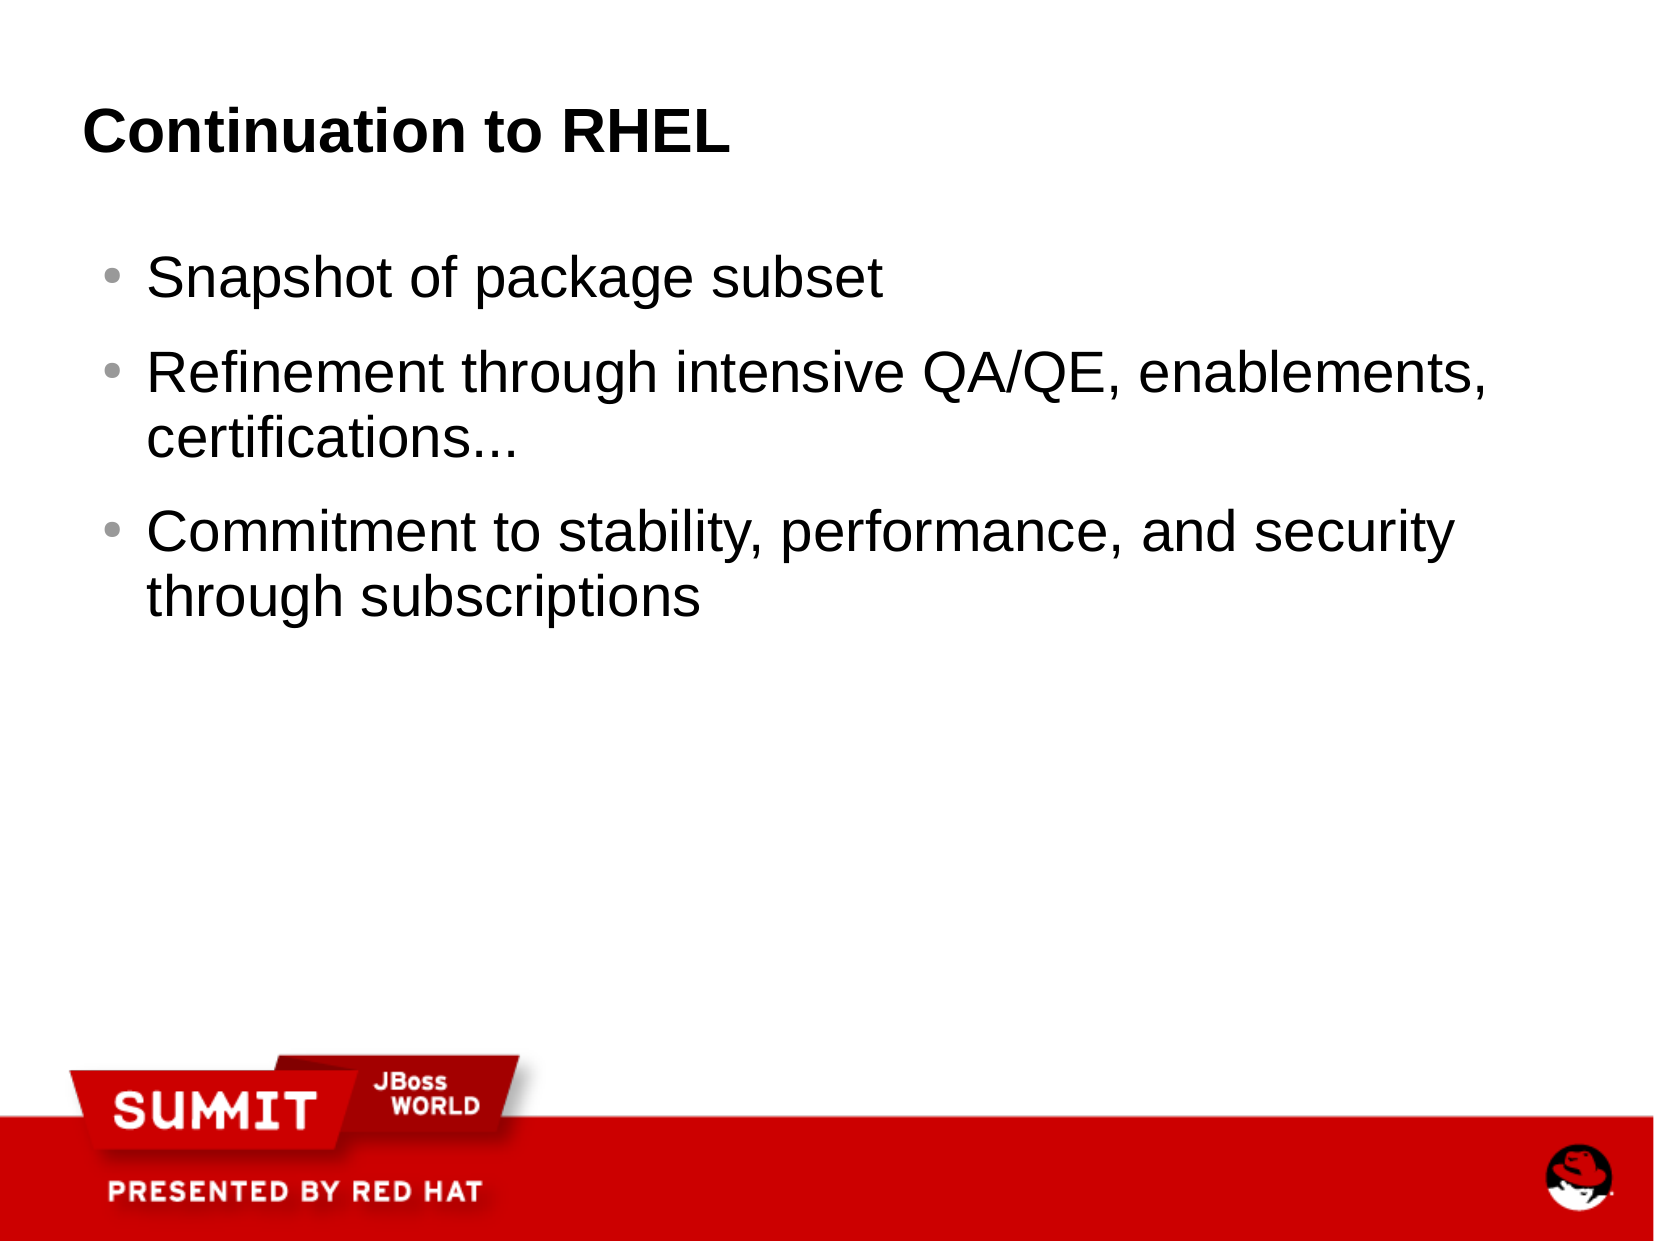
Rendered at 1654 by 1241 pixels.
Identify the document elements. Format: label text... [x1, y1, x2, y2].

picture [0, 1043, 1654, 1241]
list Snapshot of package subset Refinement through intensive QA/QE, enablements, certifications... Commitment to stability, performance, and security through subscriptions [86, 244, 1576, 1039]
title Continuation to RHEL [82, 37, 1571, 226]
